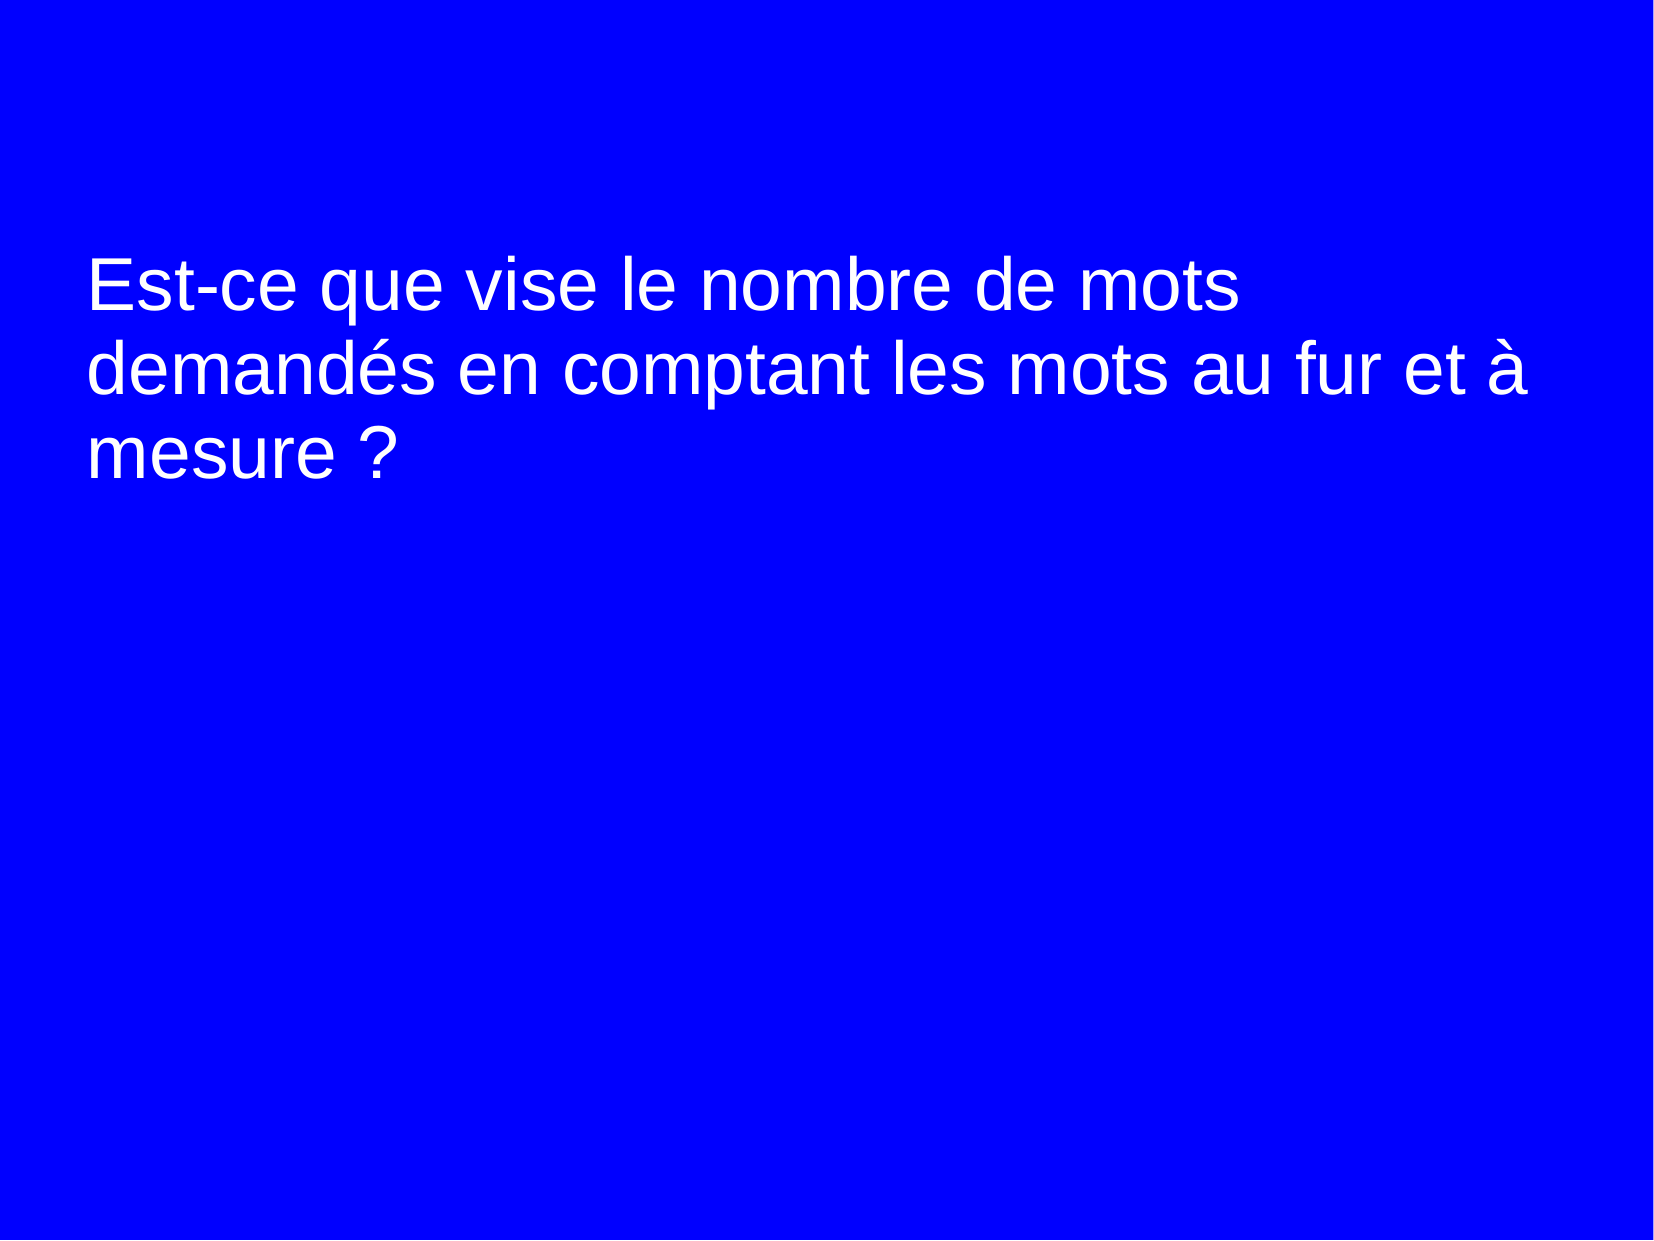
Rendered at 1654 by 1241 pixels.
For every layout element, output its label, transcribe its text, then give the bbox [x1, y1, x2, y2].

text_box Est-ce que vise le nombre de mots demandés en comptant les mots au fur et à mesure ? [72, 235, 1565, 502]
